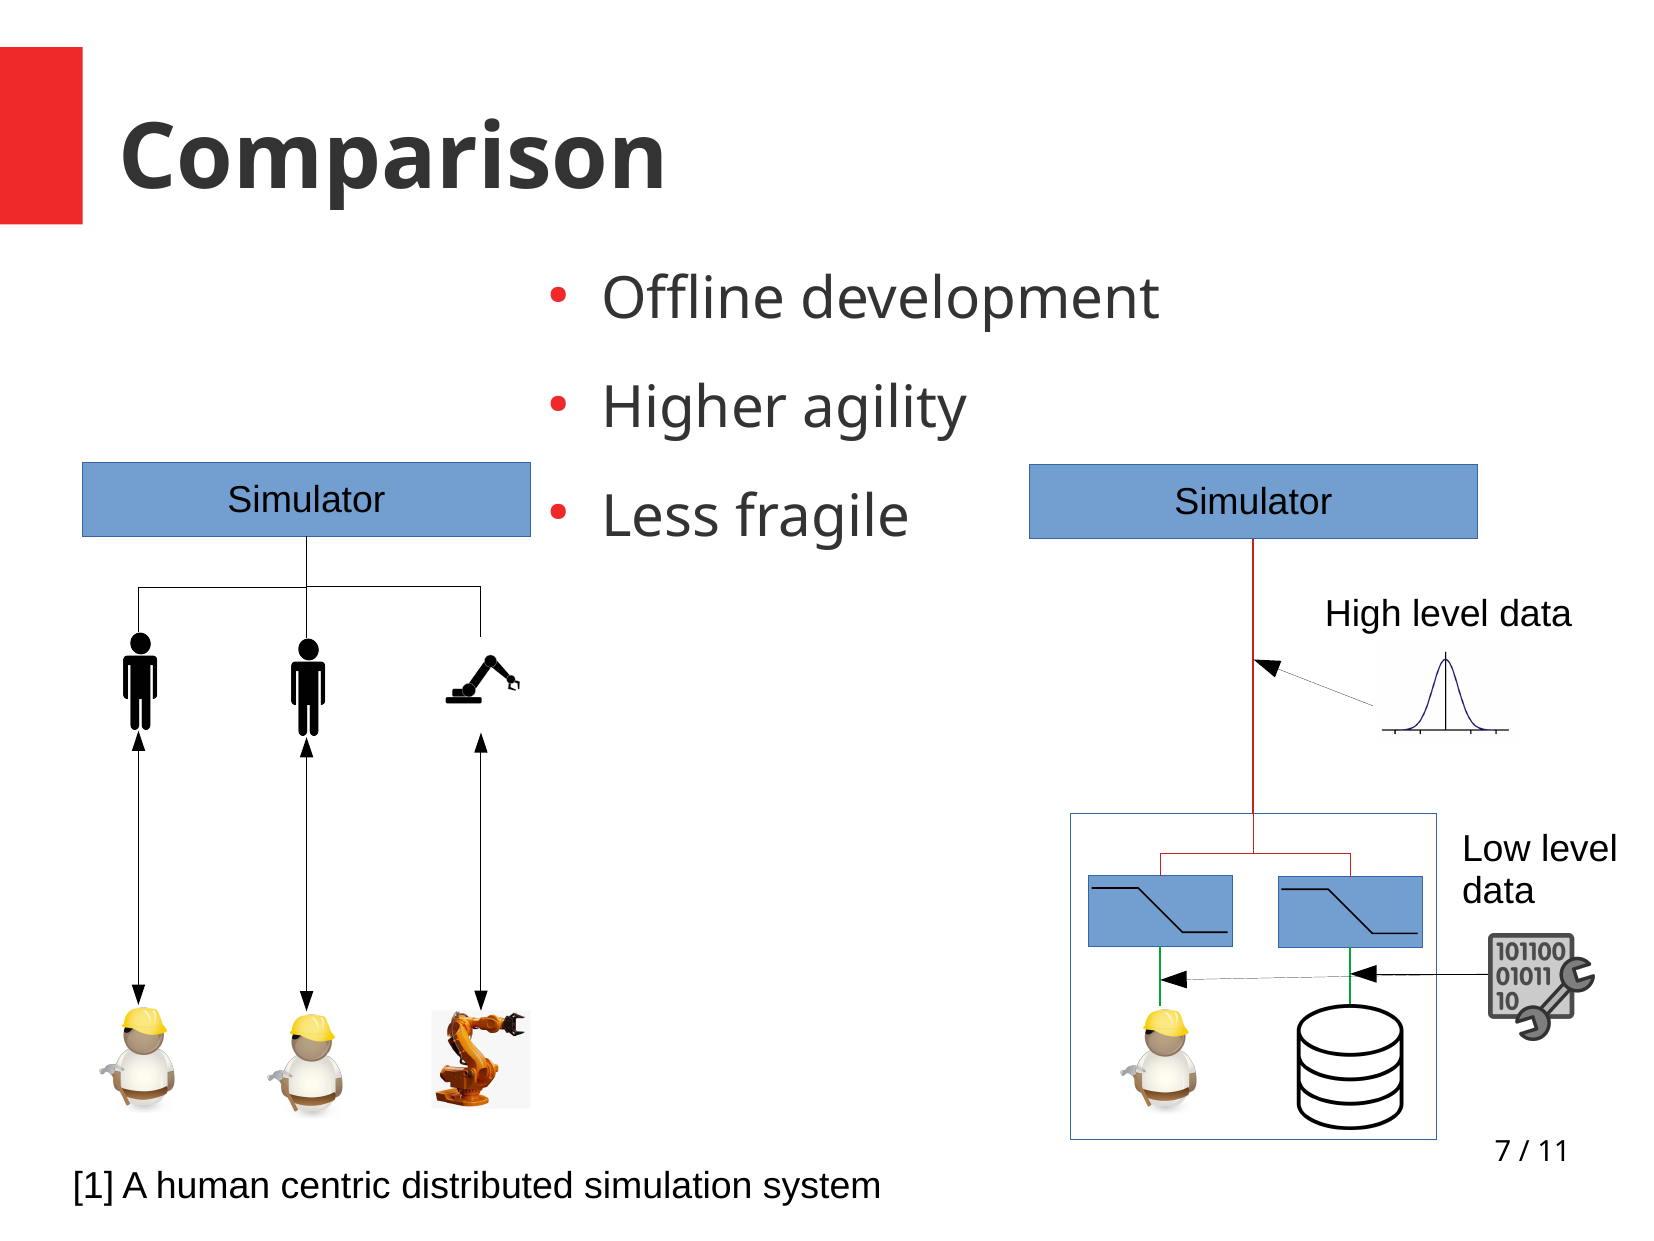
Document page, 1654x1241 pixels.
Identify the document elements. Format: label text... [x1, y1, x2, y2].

text_box High level data [1310, 585, 1587, 643]
picture [98, 631, 179, 731]
picture [1373, 643, 1520, 747]
text_box [1088, 875, 1233, 947]
title Comparison [118, 49, 1571, 257]
picture [413, 636, 530, 733]
text_box Simulator [82, 462, 530, 537]
text_box Low level data [1447, 820, 1633, 920]
picture [1488, 933, 1595, 1041]
text_box [1278, 876, 1423, 948]
picture [94, 1004, 183, 1113]
text_box Simulator [1222, 464, 1478, 539]
picture [1287, 1004, 1413, 1130]
picture [431, 1010, 531, 1110]
picture [1115, 1006, 1205, 1114]
list Offline development Higher agility Less fragile [530, 256, 1222, 739]
picture [266, 637, 347, 738]
text_box [1] A human centric distributed simulation system [57, 1157, 897, 1215]
picture [262, 1011, 351, 1119]
